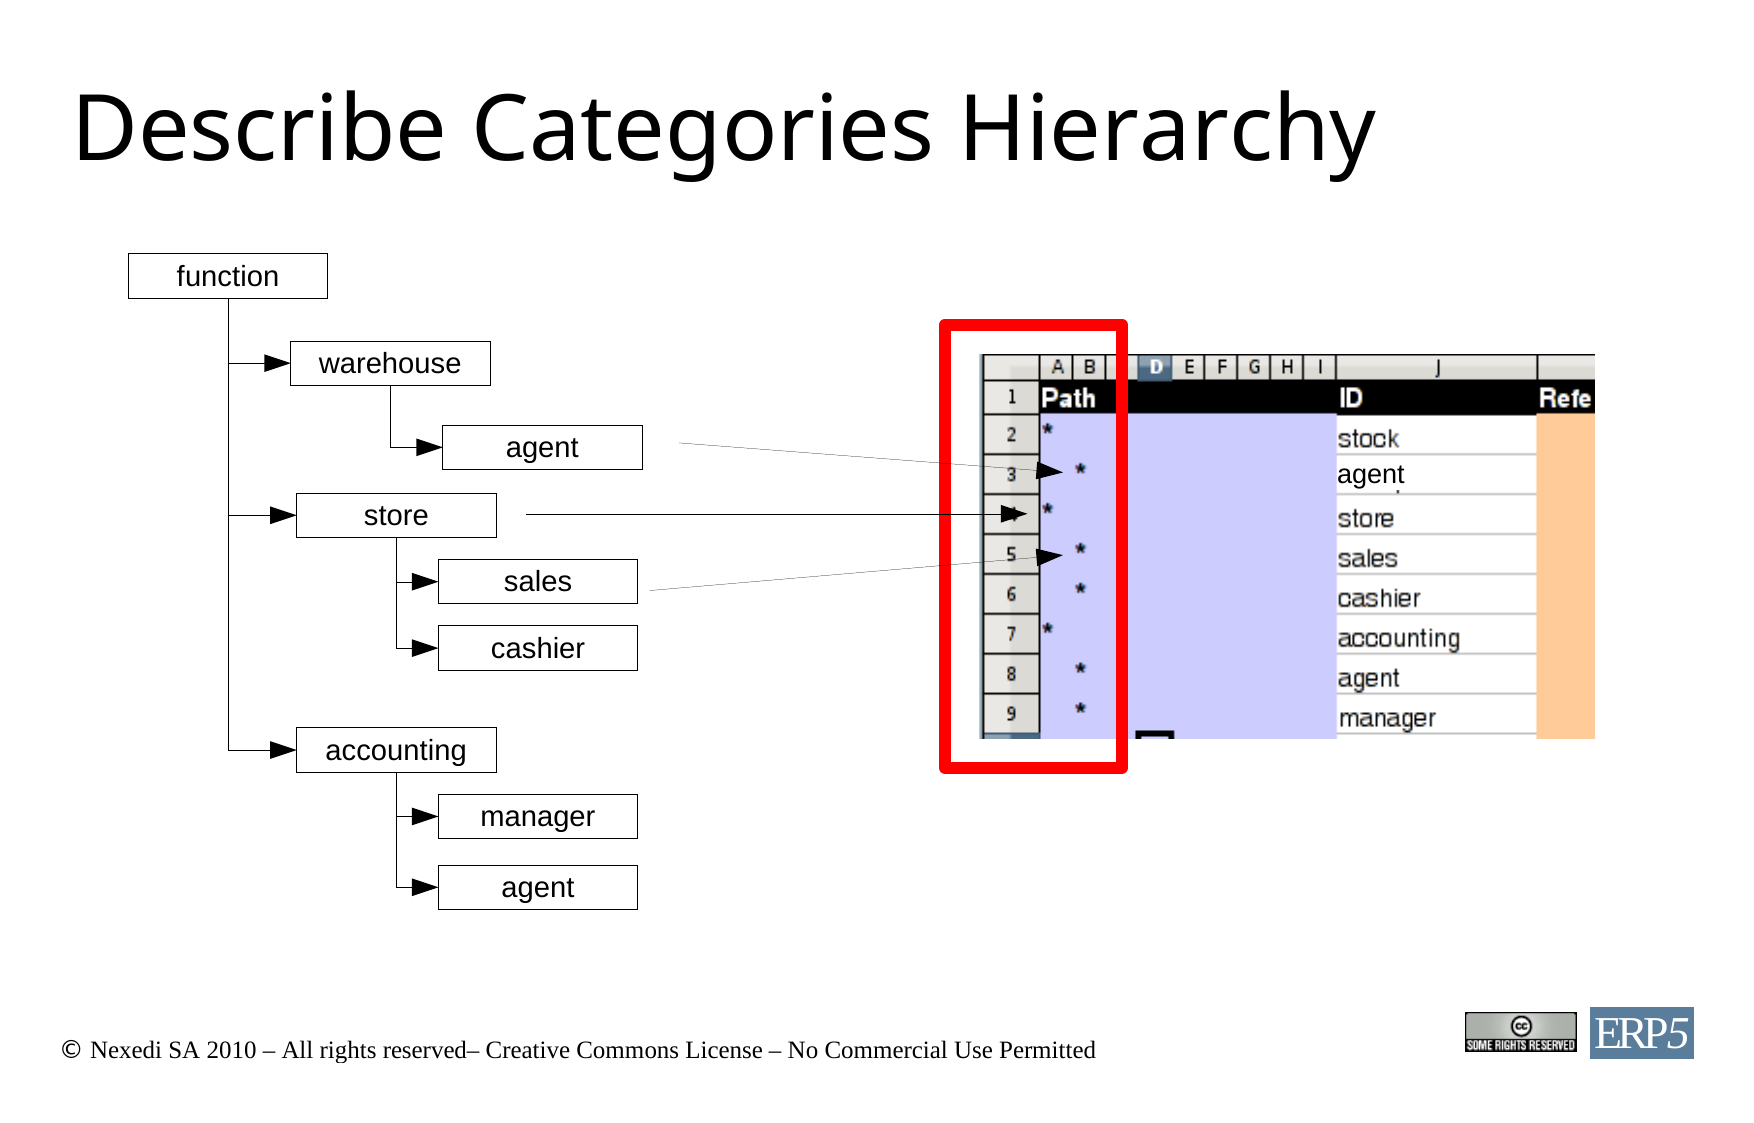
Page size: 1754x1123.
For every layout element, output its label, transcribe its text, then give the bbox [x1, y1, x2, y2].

text_box agent [1337, 457, 1508, 491]
title Describe Categories Hierarchy [71, 63, 1707, 187]
text_box accounting [296, 727, 497, 773]
text_box agent [438, 865, 638, 910]
picture [979, 354, 1116, 739]
text_box store [296, 493, 497, 538]
text_box sales [438, 559, 638, 604]
picture [1465, 1012, 1577, 1052]
picture [1128, 354, 1595, 739]
text_box function [128, 253, 328, 299]
text_box cashier [438, 625, 638, 671]
text_box manager [438, 794, 638, 839]
text_box warehouse [290, 341, 491, 386]
text_box agent [442, 425, 643, 470]
